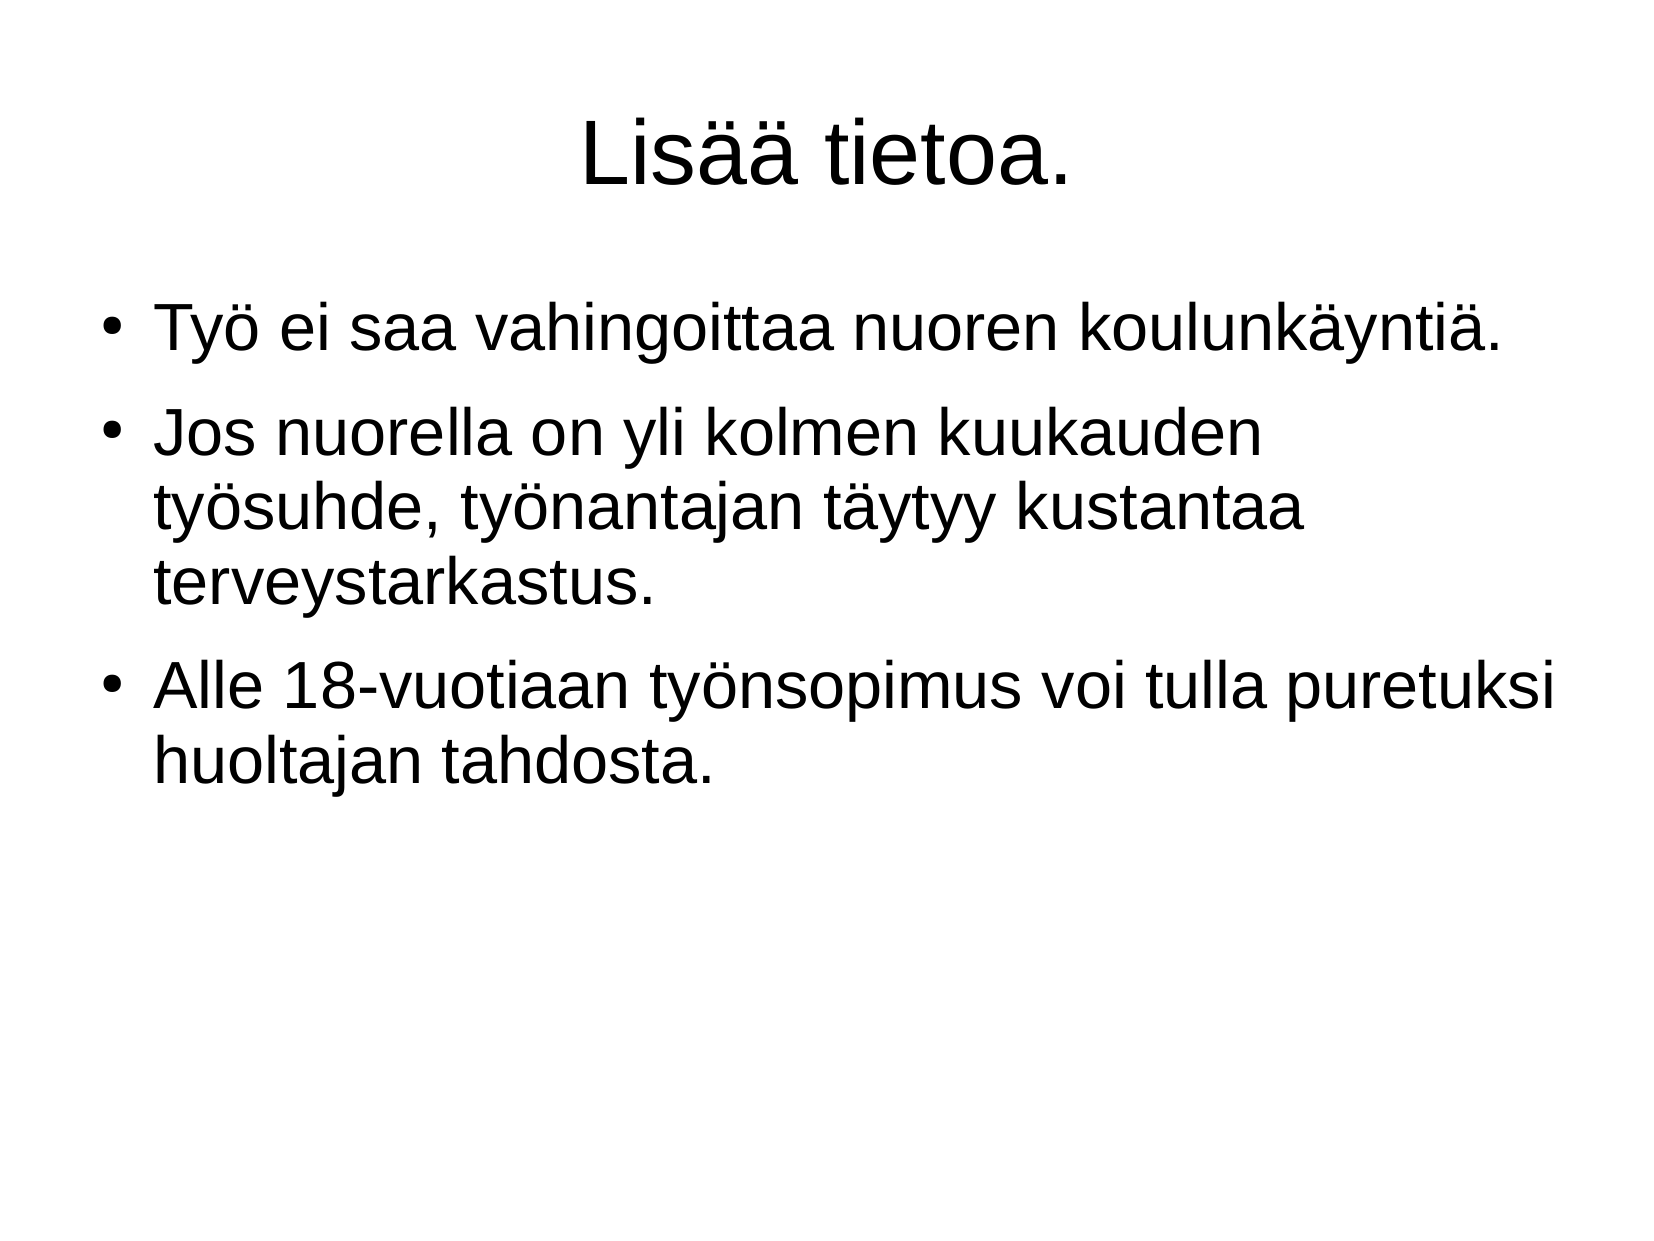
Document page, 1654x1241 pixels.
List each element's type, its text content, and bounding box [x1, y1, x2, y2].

list Työ ei saa vahingoittaa nuoren koulunkäyntiä. Jos nuorella on yli kolmen kuukauden työsuhde, työnantajan täytyy kustantaa terveystarkastus. Alle 18-vuotiaan työnsopimus voi tulla puretuksi huoltajan tahdosta. [82, 290, 1571, 1010]
title Lisää tietoa. [82, 49, 1571, 257]
